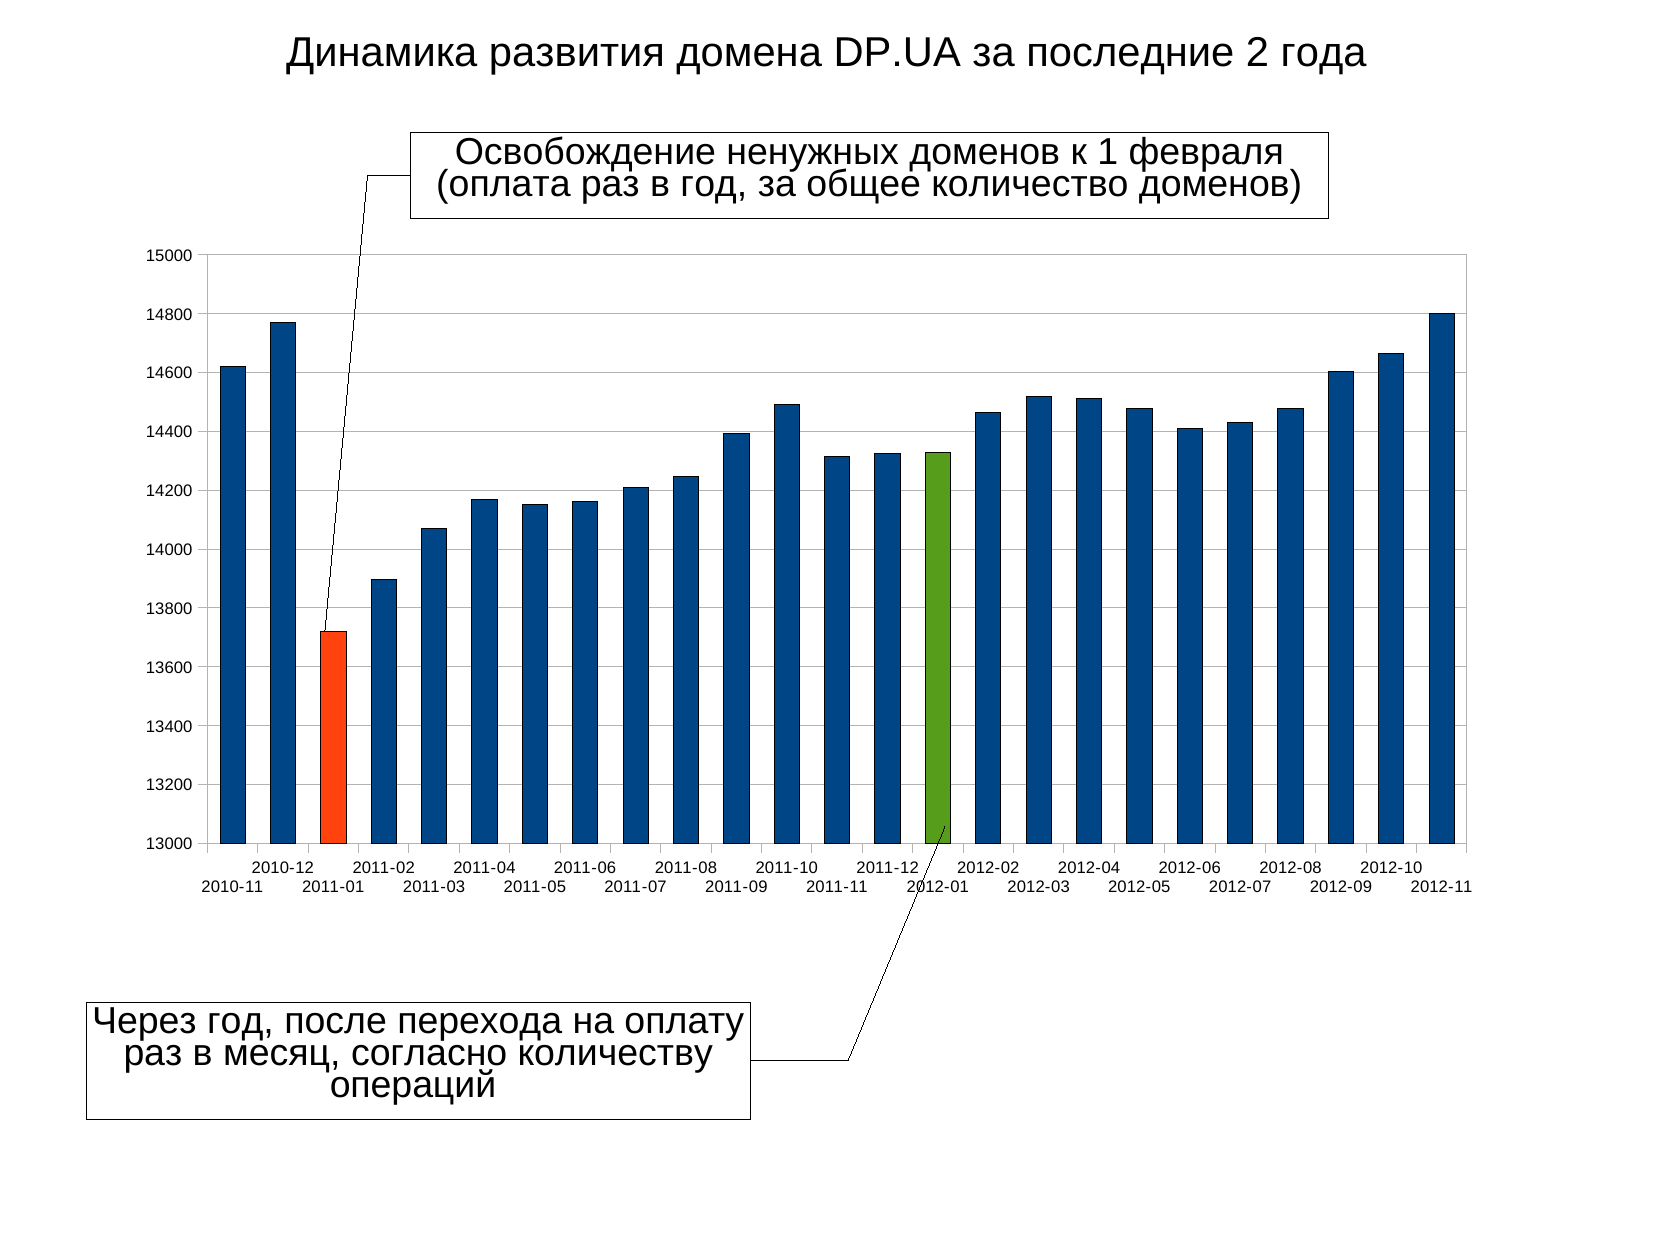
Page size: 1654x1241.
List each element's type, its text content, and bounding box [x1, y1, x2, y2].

chart [118, 231, 1501, 910]
text_box Через год, после перехода на оплату раз в месяц, согласно количеству операций [86, 1002, 751, 1120]
text_box Освобождение ненужных доменов к 1 февраля (оплата раз в год, за общее количество доменов) [410, 132, 1329, 219]
title Динамика развития домена DP.UA за последние 2 года [82, 1, 1571, 107]
